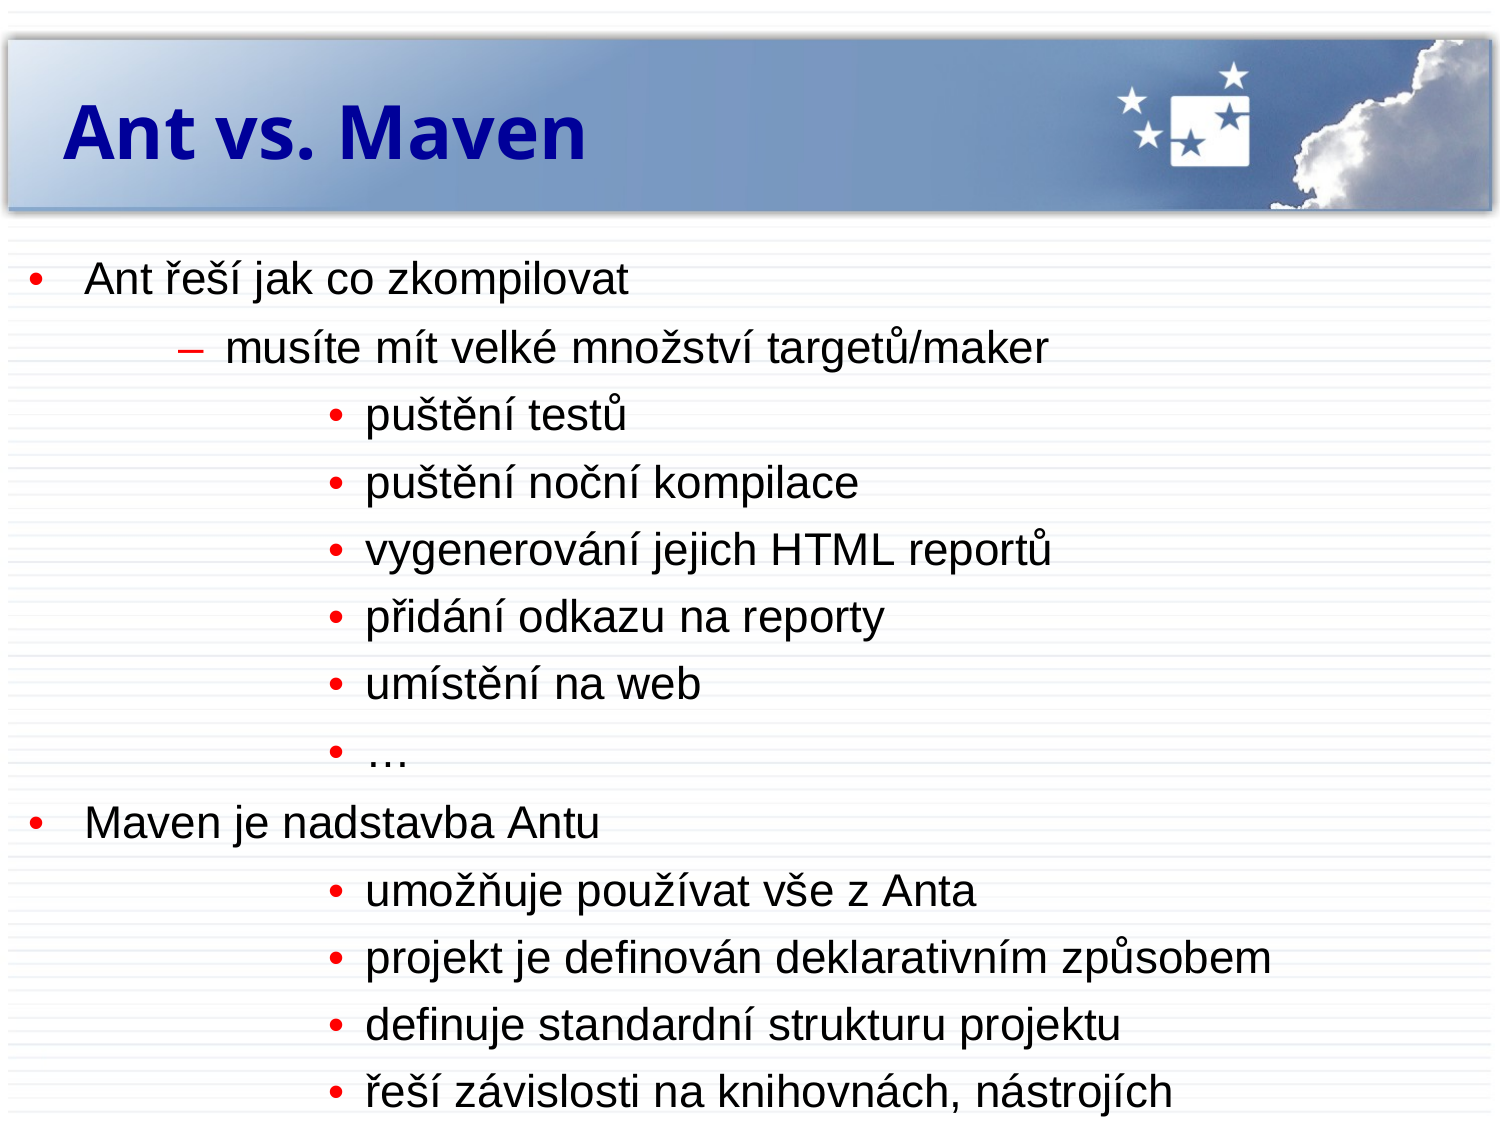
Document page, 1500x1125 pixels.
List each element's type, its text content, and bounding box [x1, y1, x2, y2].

title Ant vs. Maven [63, 26, 1414, 229]
picture [0, 0, 1500, 1125]
list Ant řeší jak co zkompilovat musíte mít velké množství targetů/maker puštění testů puštění noční kompilace vygenerování jejich HTML reportů přidání odkazu na reporty umístění na web … Maven je nadstavba Antu umožňuje používat vše z Anta projekt je definován deklarativním způsobem definuje standardní strukturu projektu řeší závislosti na knihovnách, nástrojích [28, 249, 1480, 1115]
